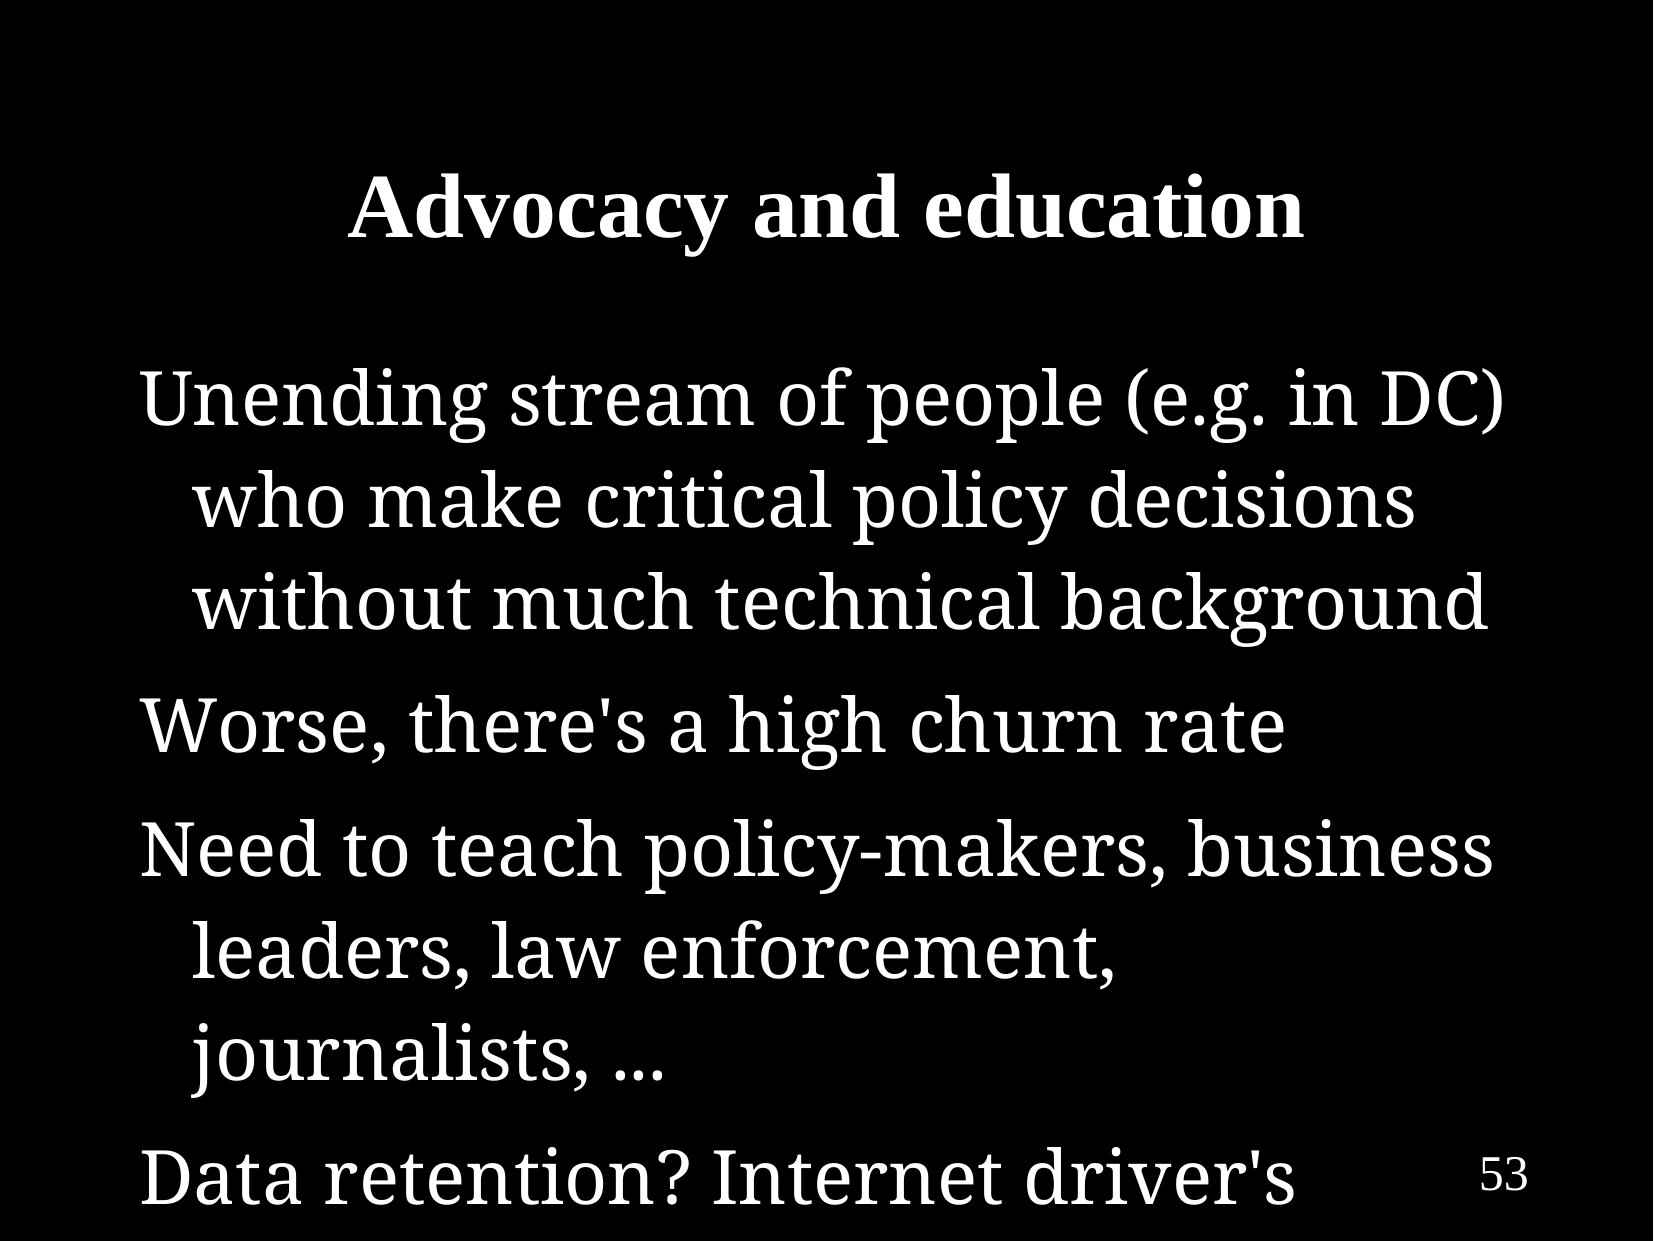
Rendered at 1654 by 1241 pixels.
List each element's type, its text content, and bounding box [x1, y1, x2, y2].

title Advocacy and education [121, 102, 1534, 311]
list Unending stream of people (e.g. in DC) who make critical policy decisions without much technical background Worse, there's a high churn rate Need to teach policy-makers, business leaders, law enforcement, journalists, ... Data retention? Internet driver's license? [121, 344, 1534, 1127]
